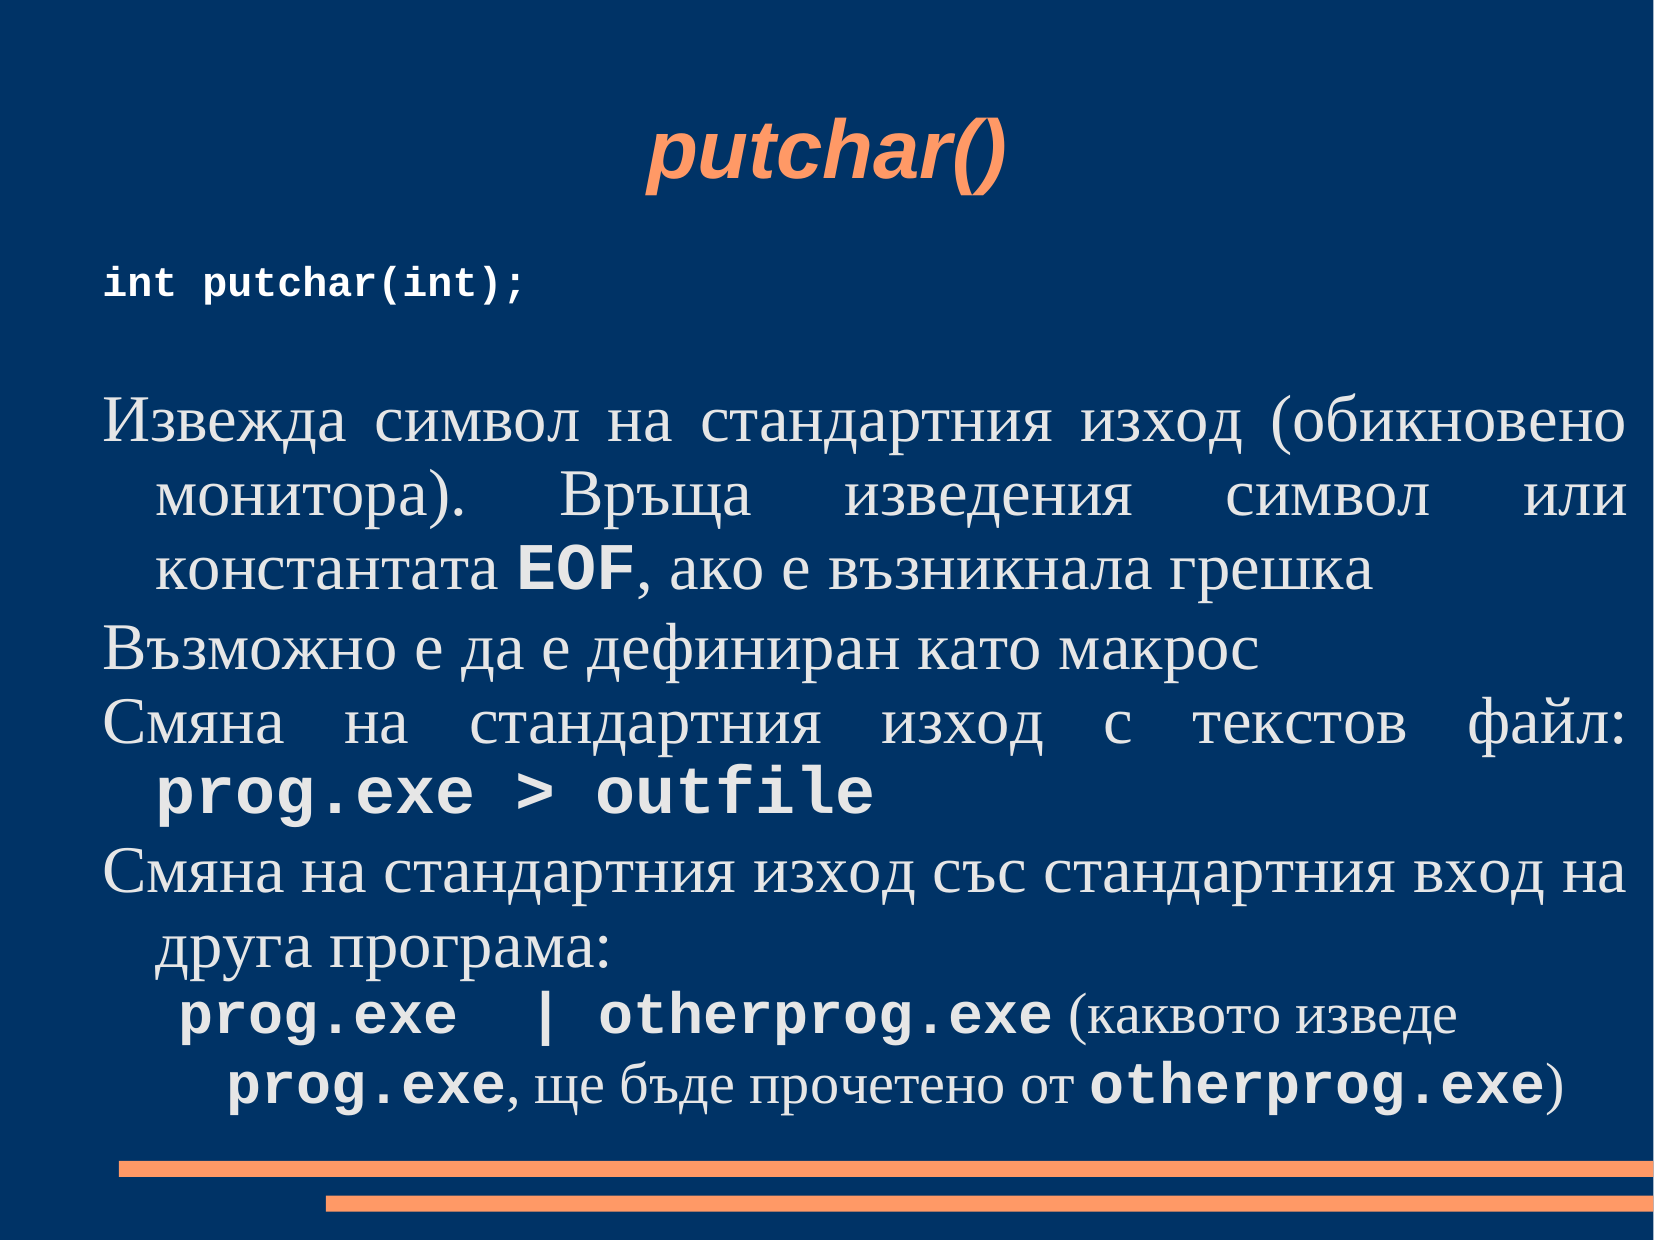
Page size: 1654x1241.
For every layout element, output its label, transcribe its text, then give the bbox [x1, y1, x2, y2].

title putchar() [121, 46, 1534, 254]
list Извежда символ на стандартния изход (обикновено монитора). Връща изведения символ или константата EOF, ако е възникнала грешка Възможно е да е дефиниран като макрос Смяна на стандартния изход с текстов файл: prog.exe > outfile Смяна на стандартния изход със стандартния вход на друга програма: prog.exe | otherprog.exe (каквото изведе prog.exe, ще бъде прочетено от otherprog.exe) [84, 382, 1630, 1122]
text_box int putchar(int); [87, 254, 899, 317]
